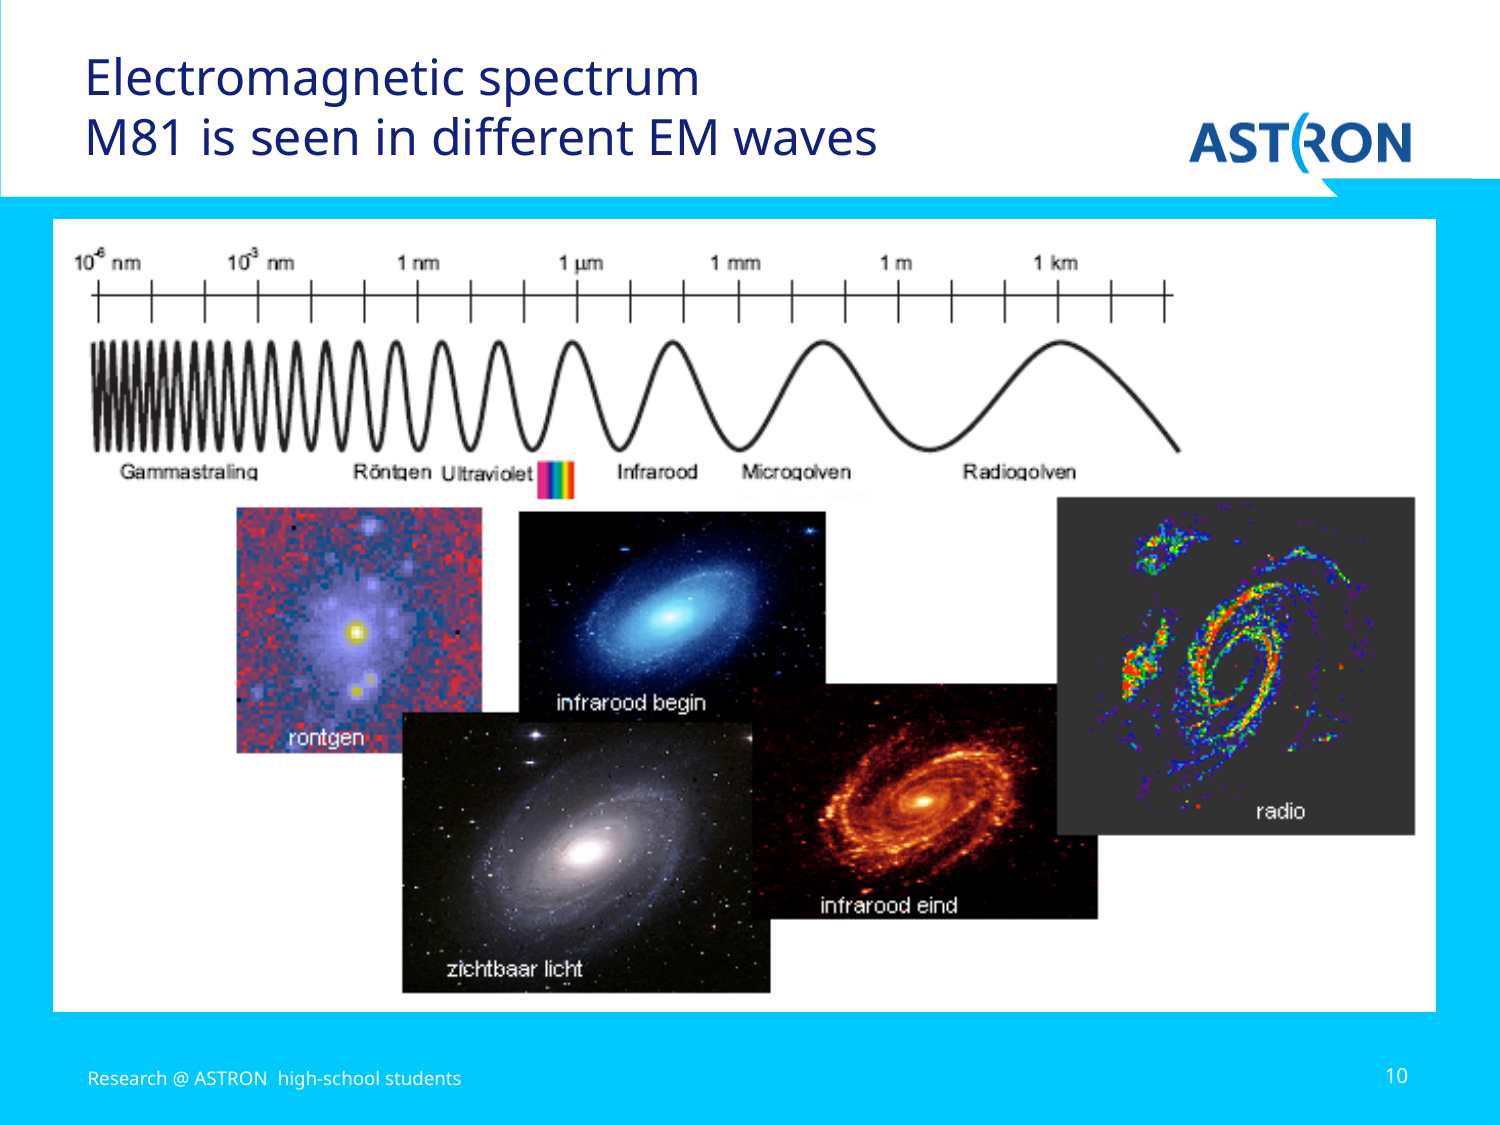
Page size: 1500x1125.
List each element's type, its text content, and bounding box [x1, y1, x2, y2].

text_box Electromagnetic spectrum M81 is seen in different EM waves [69, 37, 1160, 188]
text_box Research @ ASTRON high-school students [87, 1062, 1055, 1125]
picture [54, 220, 1435, 1011]
text_box <number> [1208, 1062, 1409, 1125]
picture [0, 0, 1500, 196]
